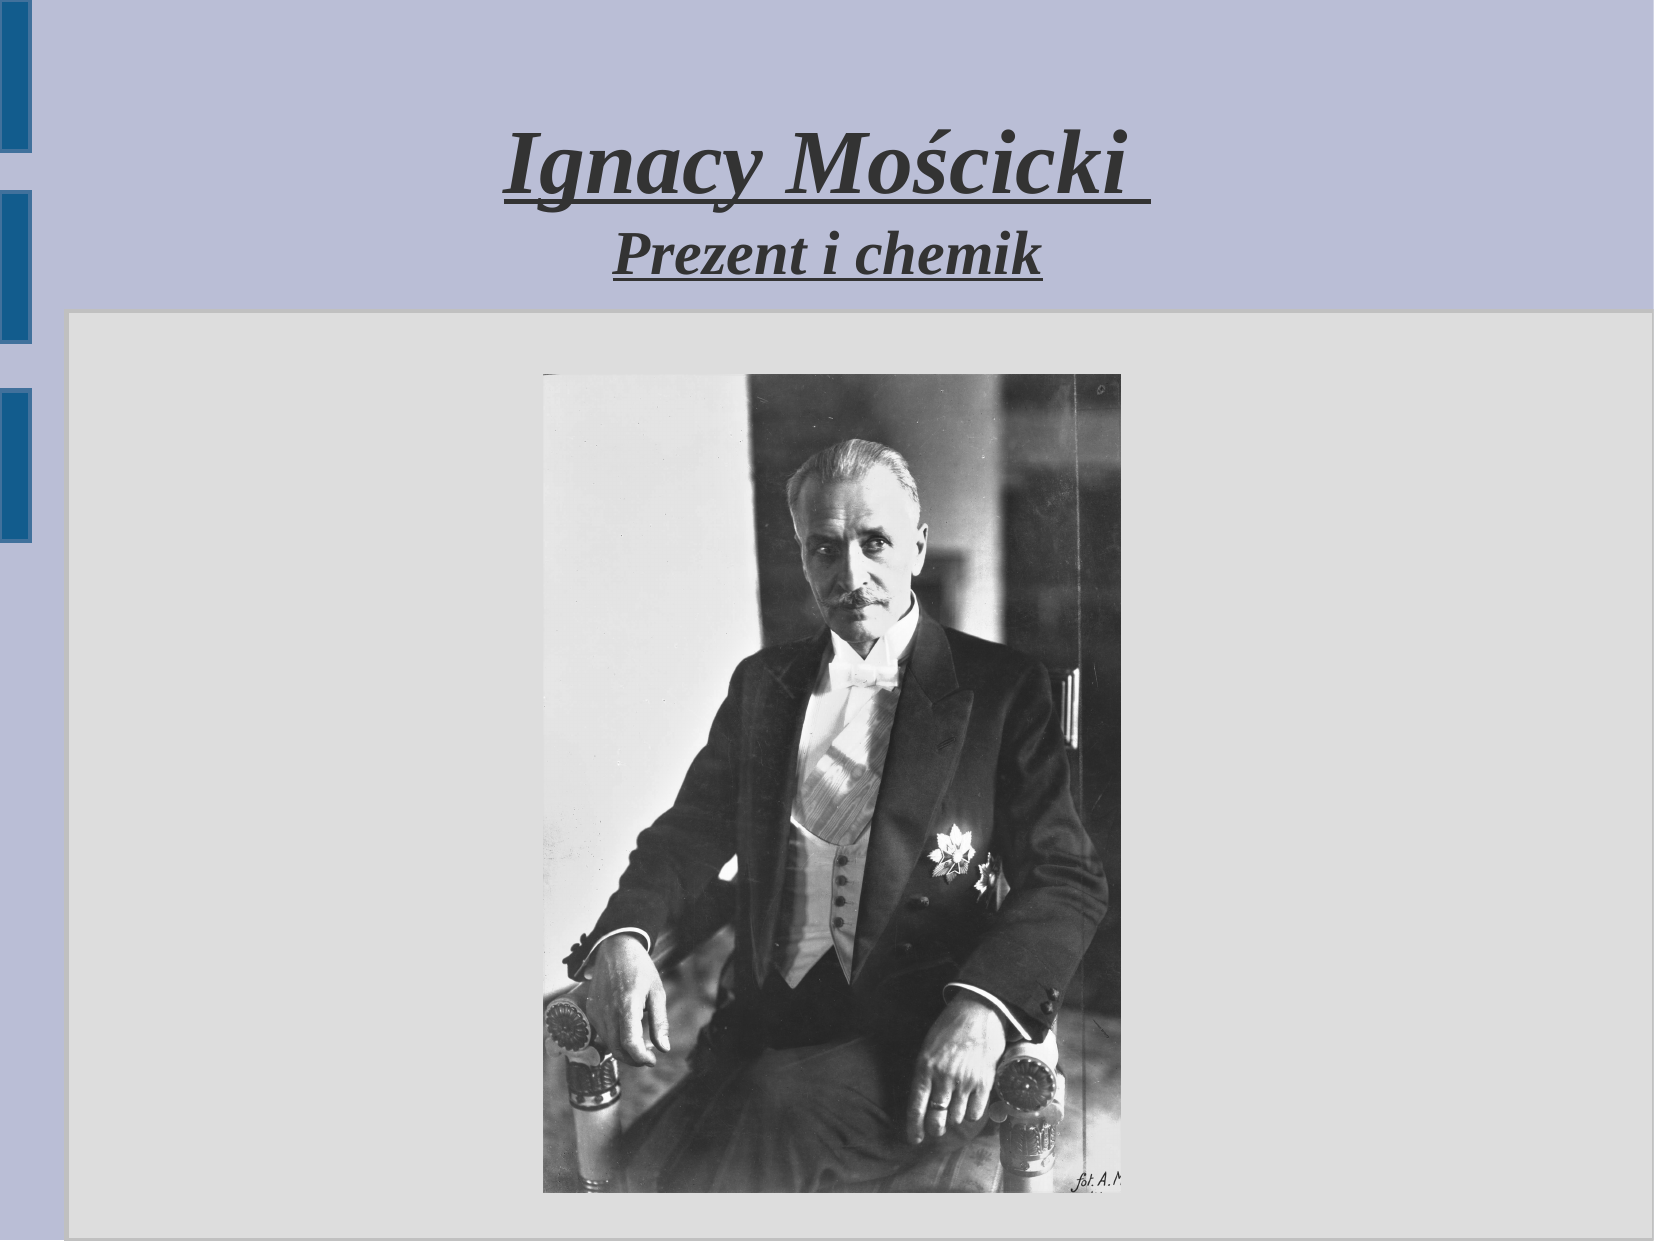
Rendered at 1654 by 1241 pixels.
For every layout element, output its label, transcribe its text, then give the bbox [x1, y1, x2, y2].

picture [543, 374, 1121, 1193]
title Ignacy Mościcki Prezent i chemik [121, 91, 1534, 299]
